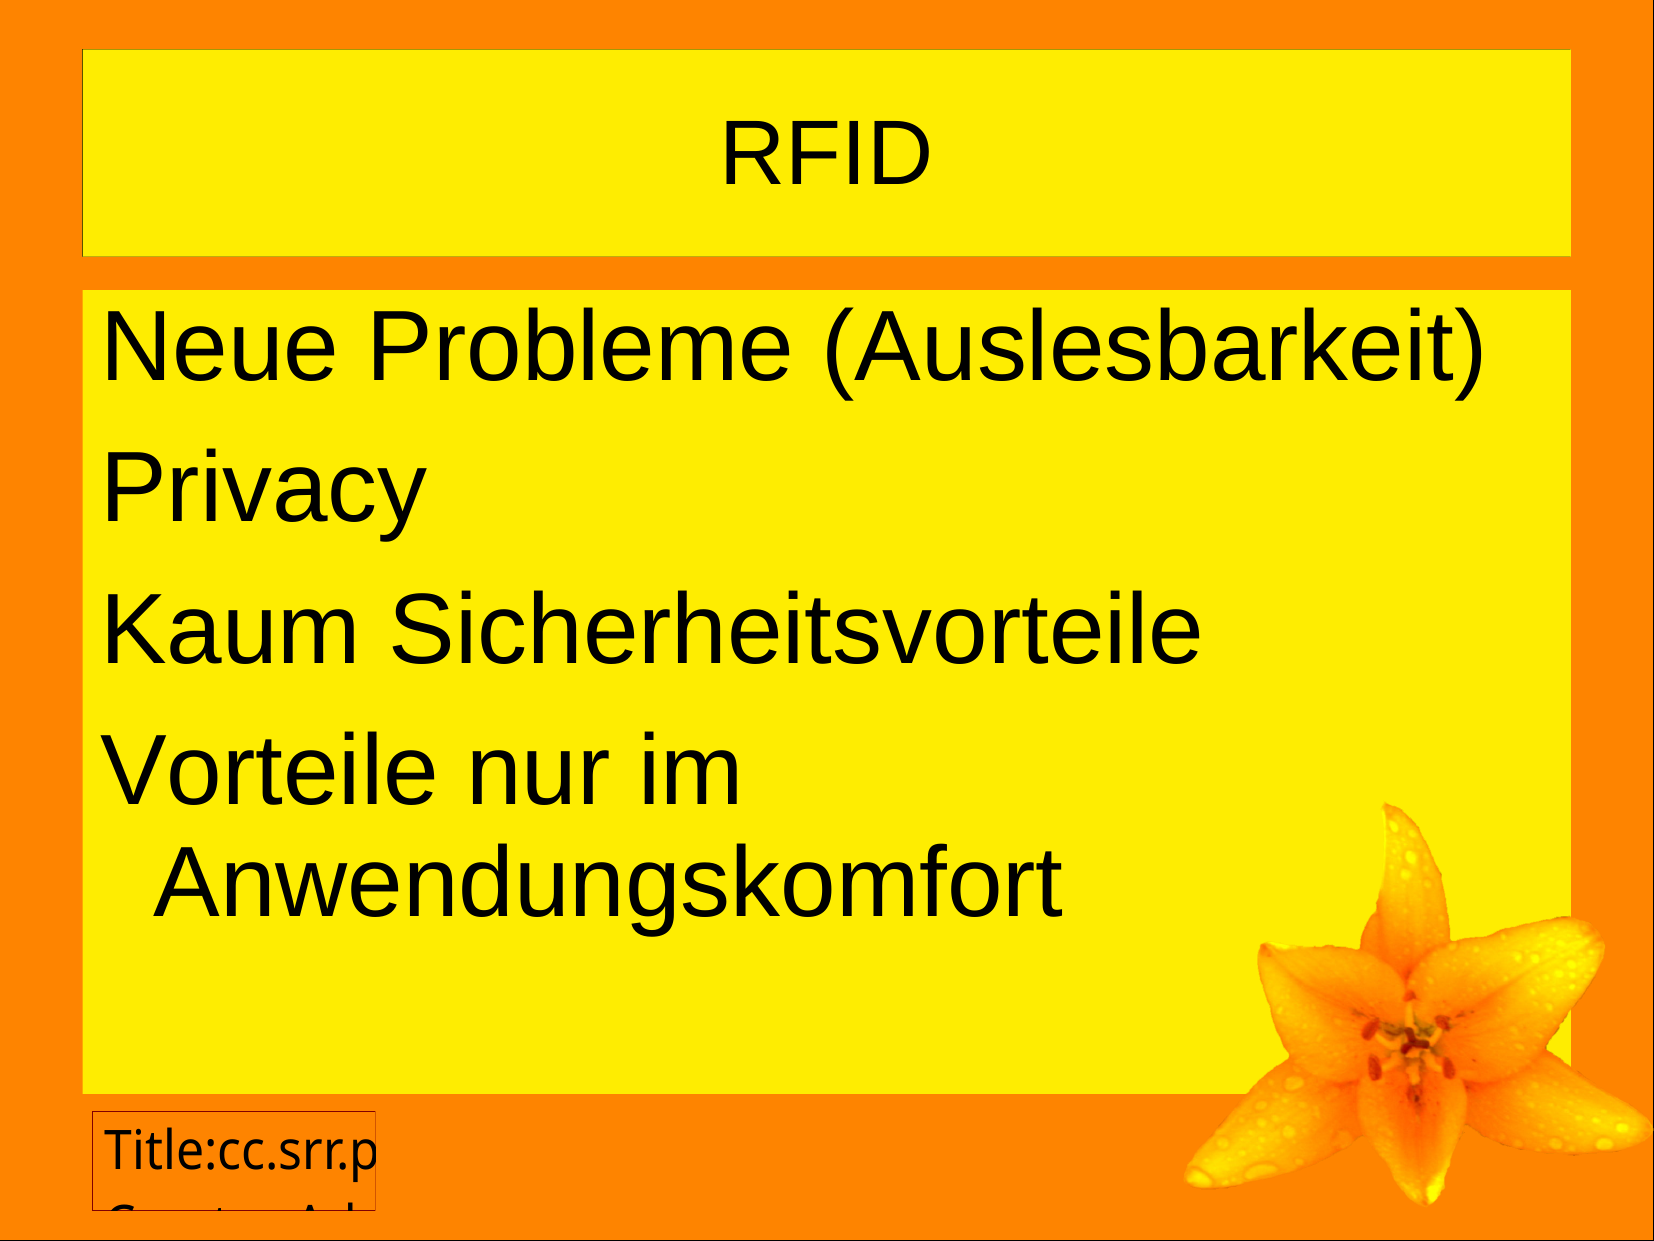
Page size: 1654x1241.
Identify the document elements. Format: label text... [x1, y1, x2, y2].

list Neue Probleme (Auslesbarkeit) Privacy Kaum Sicherheitsvorteile Vorteile nur im Anwendungskomfort [82, 290, 1571, 1094]
picture [1181, 767, 1654, 1241]
text_box [0, 0, 1654, 1241]
title RFID [82, 49, 1571, 257]
picture [88, 1108, 376, 1211]
